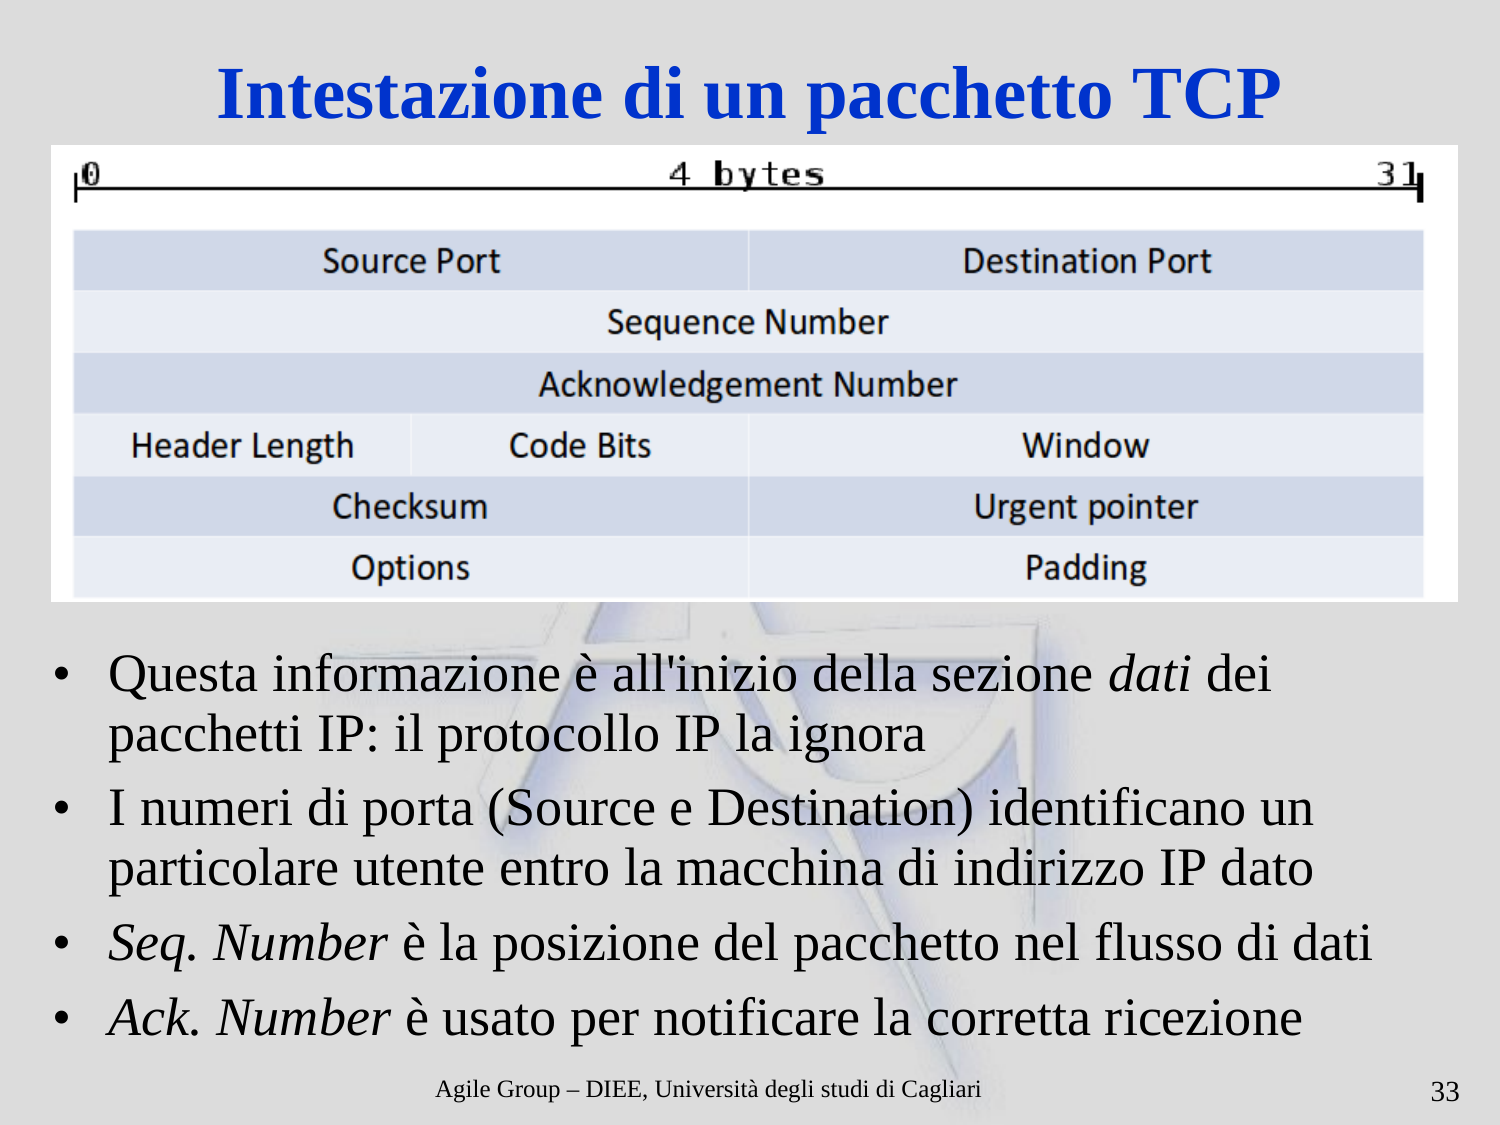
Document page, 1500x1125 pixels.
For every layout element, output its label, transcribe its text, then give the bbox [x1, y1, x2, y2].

title Intestazione di un pacchetto TCP [112, 12, 1388, 145]
list Questa informazione è all'inizio della sezione dati dei pacchetti IP: il protocollo IP la ignora I numeri di porta (Source e Destination) identificano un particolare utente entro la macchina di indirizzo IP dato Seq. Number è la posizione del pacchetto nel flusso di dati Ack. Number è usato per notificare la corretta ricezione [37, 635, 1463, 1055]
picture [0, 0, 1500, 1125]
